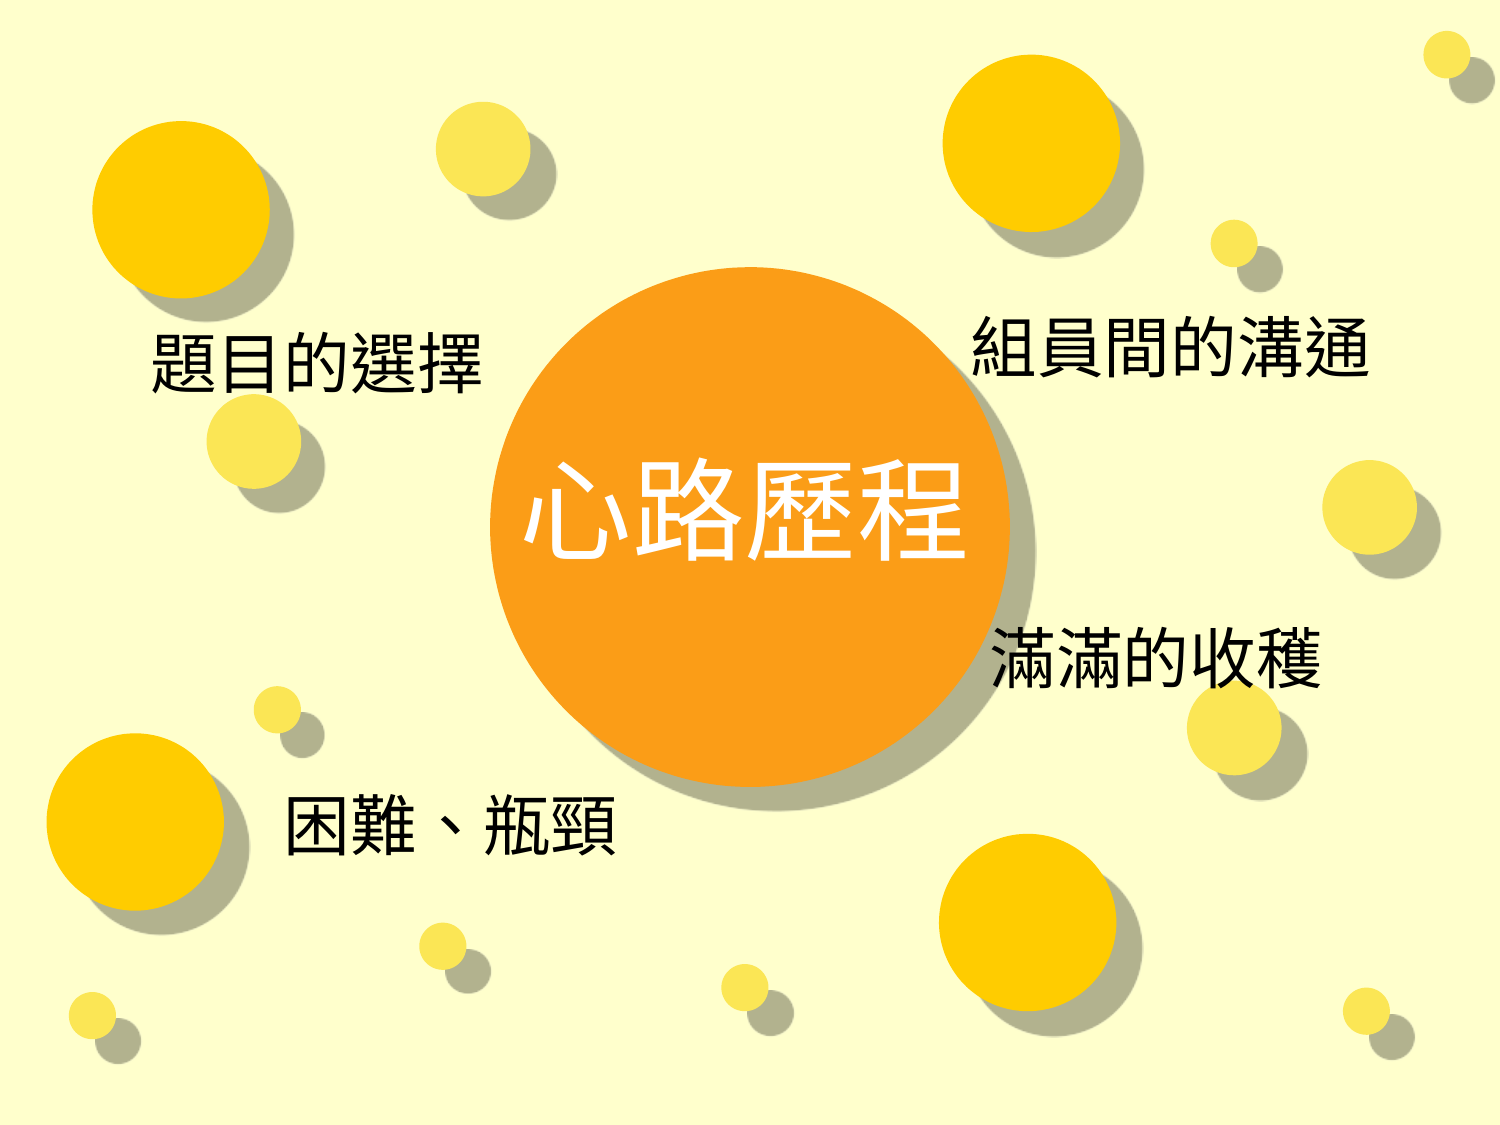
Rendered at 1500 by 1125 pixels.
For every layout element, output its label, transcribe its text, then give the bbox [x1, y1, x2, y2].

text_box 心路歷程 [483, 431, 1007, 584]
text_box 滿滿的收穫 [974, 609, 1342, 706]
text_box [942, 54, 1121, 233]
text_box [253, 686, 301, 734]
text_box [92, 121, 270, 299]
text_box [496, 584, 1004, 787]
text_box [1210, 219, 1258, 268]
text_box [1186, 706, 1282, 776]
text_box 題目的選擇 [135, 314, 503, 411]
text_box [206, 411, 302, 489]
text_box [938, 833, 1117, 1012]
text_box 困難、瓶頸 [268, 776, 636, 873]
text_box [508, 267, 992, 431]
text_box [435, 101, 531, 197]
text_box [68, 992, 116, 1040]
text_box [1342, 987, 1390, 1035]
text_box [1423, 30, 1471, 79]
text_box [721, 964, 769, 1012]
text_box 組員間的溝通 [955, 298, 1390, 395]
text_box [46, 733, 224, 911]
text_box [419, 922, 467, 970]
text_box [1322, 460, 1417, 555]
